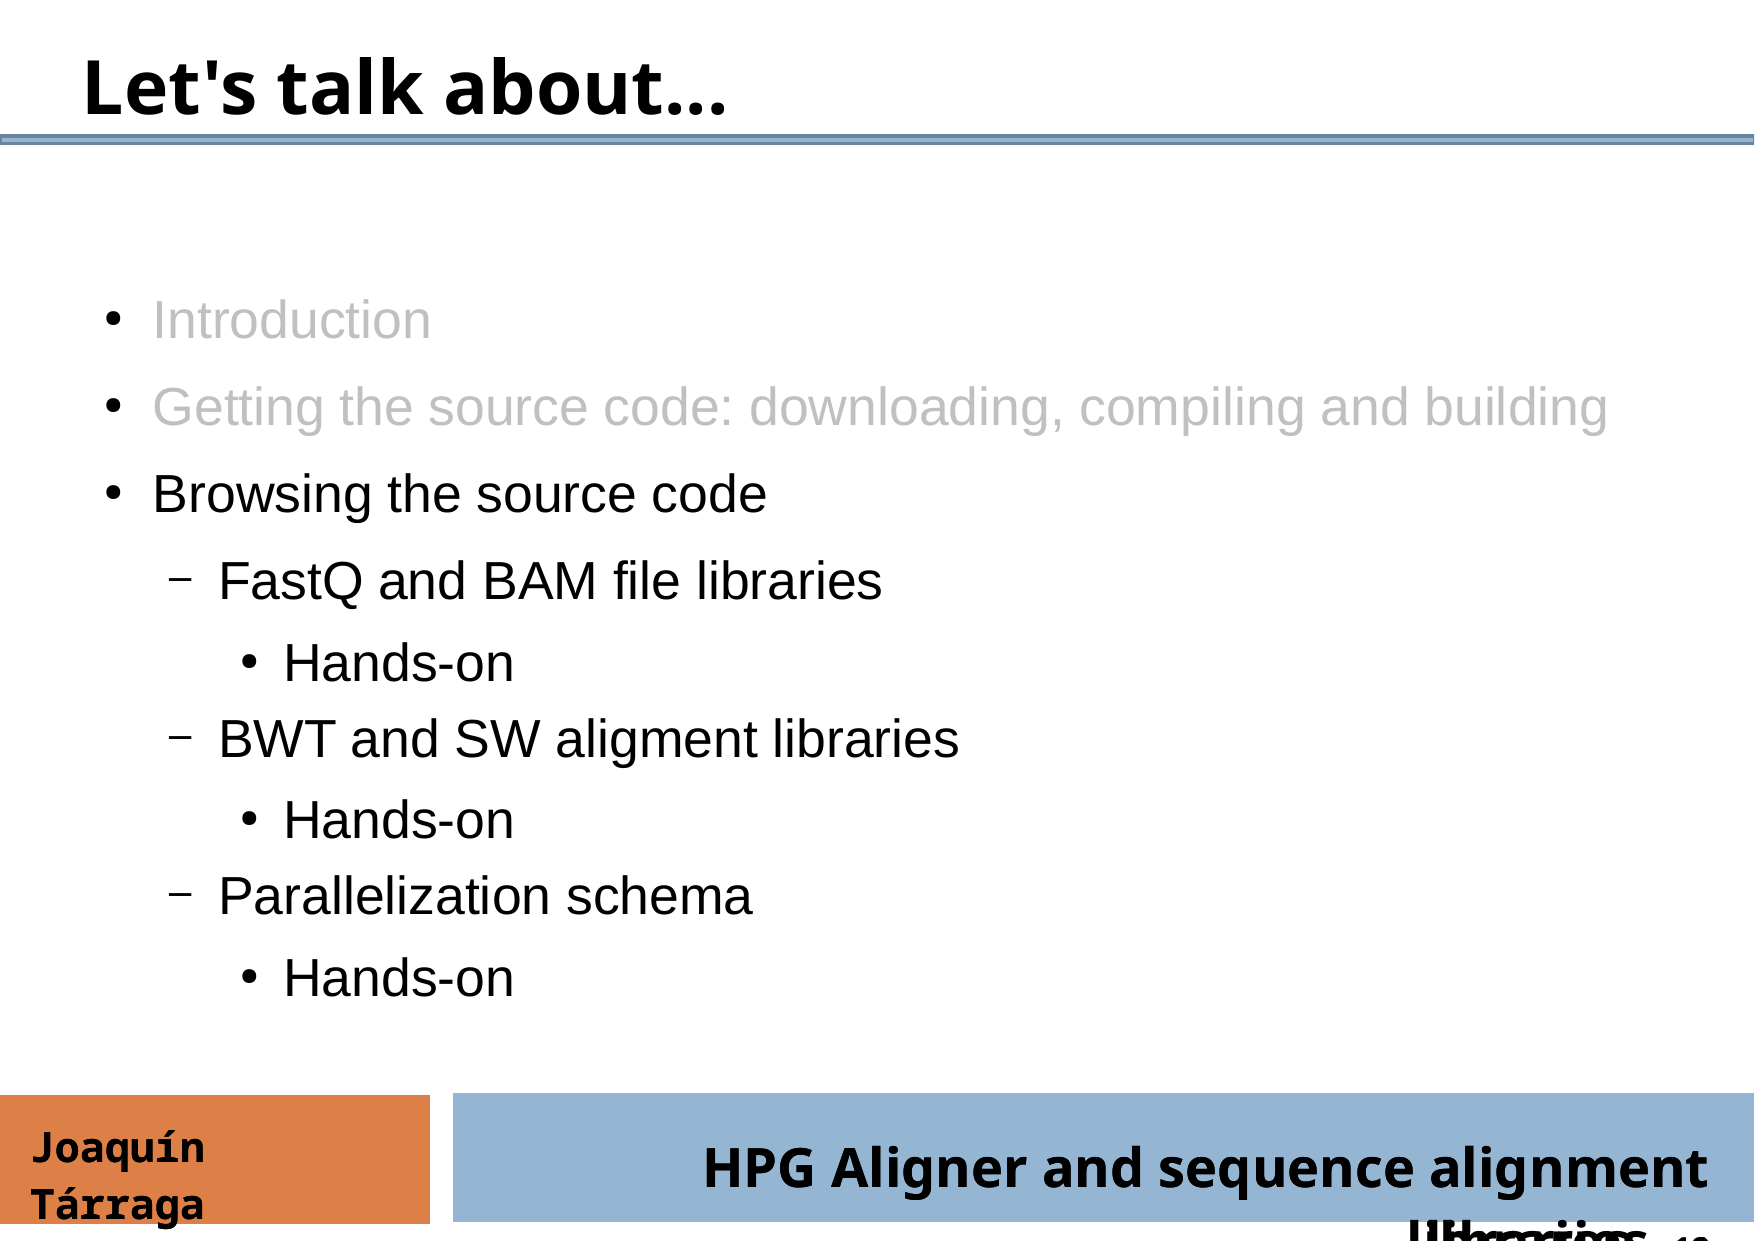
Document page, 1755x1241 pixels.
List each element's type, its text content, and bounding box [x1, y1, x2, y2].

text_box HPG Aligner and sequence alignment libraries 18 [480, 1122, 1726, 1239]
text_box [0, 136, 1754, 144]
text_box Joaquín Tárraga jtarraga@cipf.es [15, 1110, 406, 1221]
list Introduction Getting the source code: downloading, compiling and building Browsing the source code FastQ and BAM file libraries Hands-on BWT and SW aligment libraries Hands-on Parallelization schema Hands-on [87, 290, 1632, 1010]
text_box Let's talk about... [67, 27, 1688, 129]
